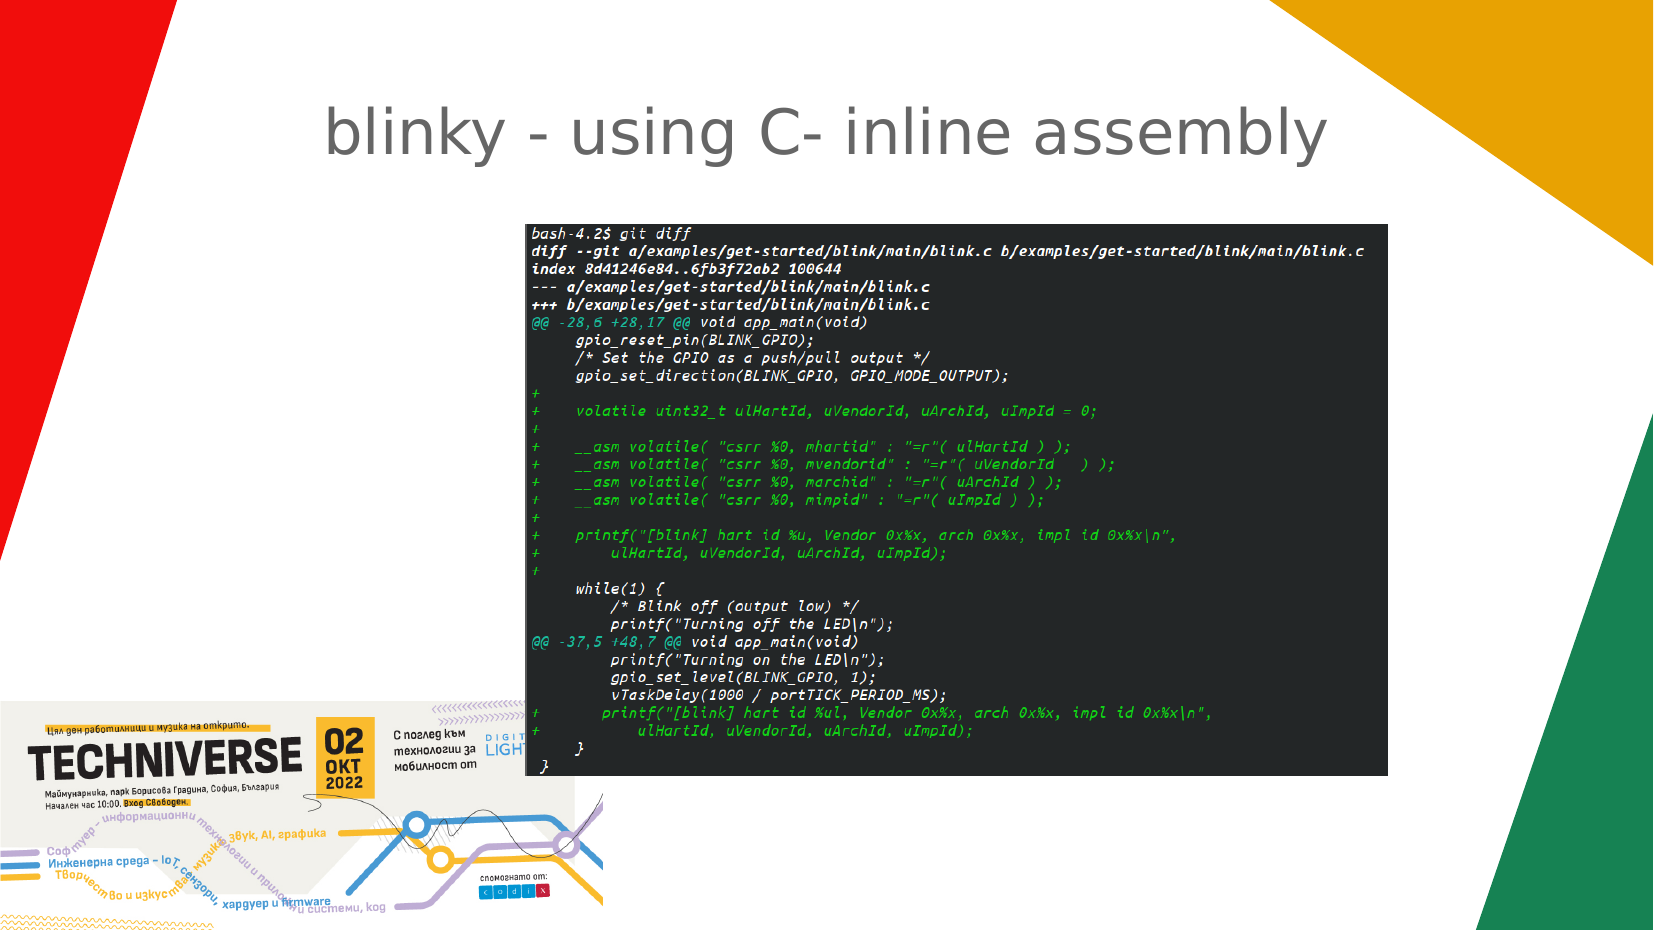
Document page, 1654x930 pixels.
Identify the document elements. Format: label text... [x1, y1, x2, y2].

picture [0, 224, 1388, 930]
title blinky - using C- inline assembly [118, 58, 1535, 207]
